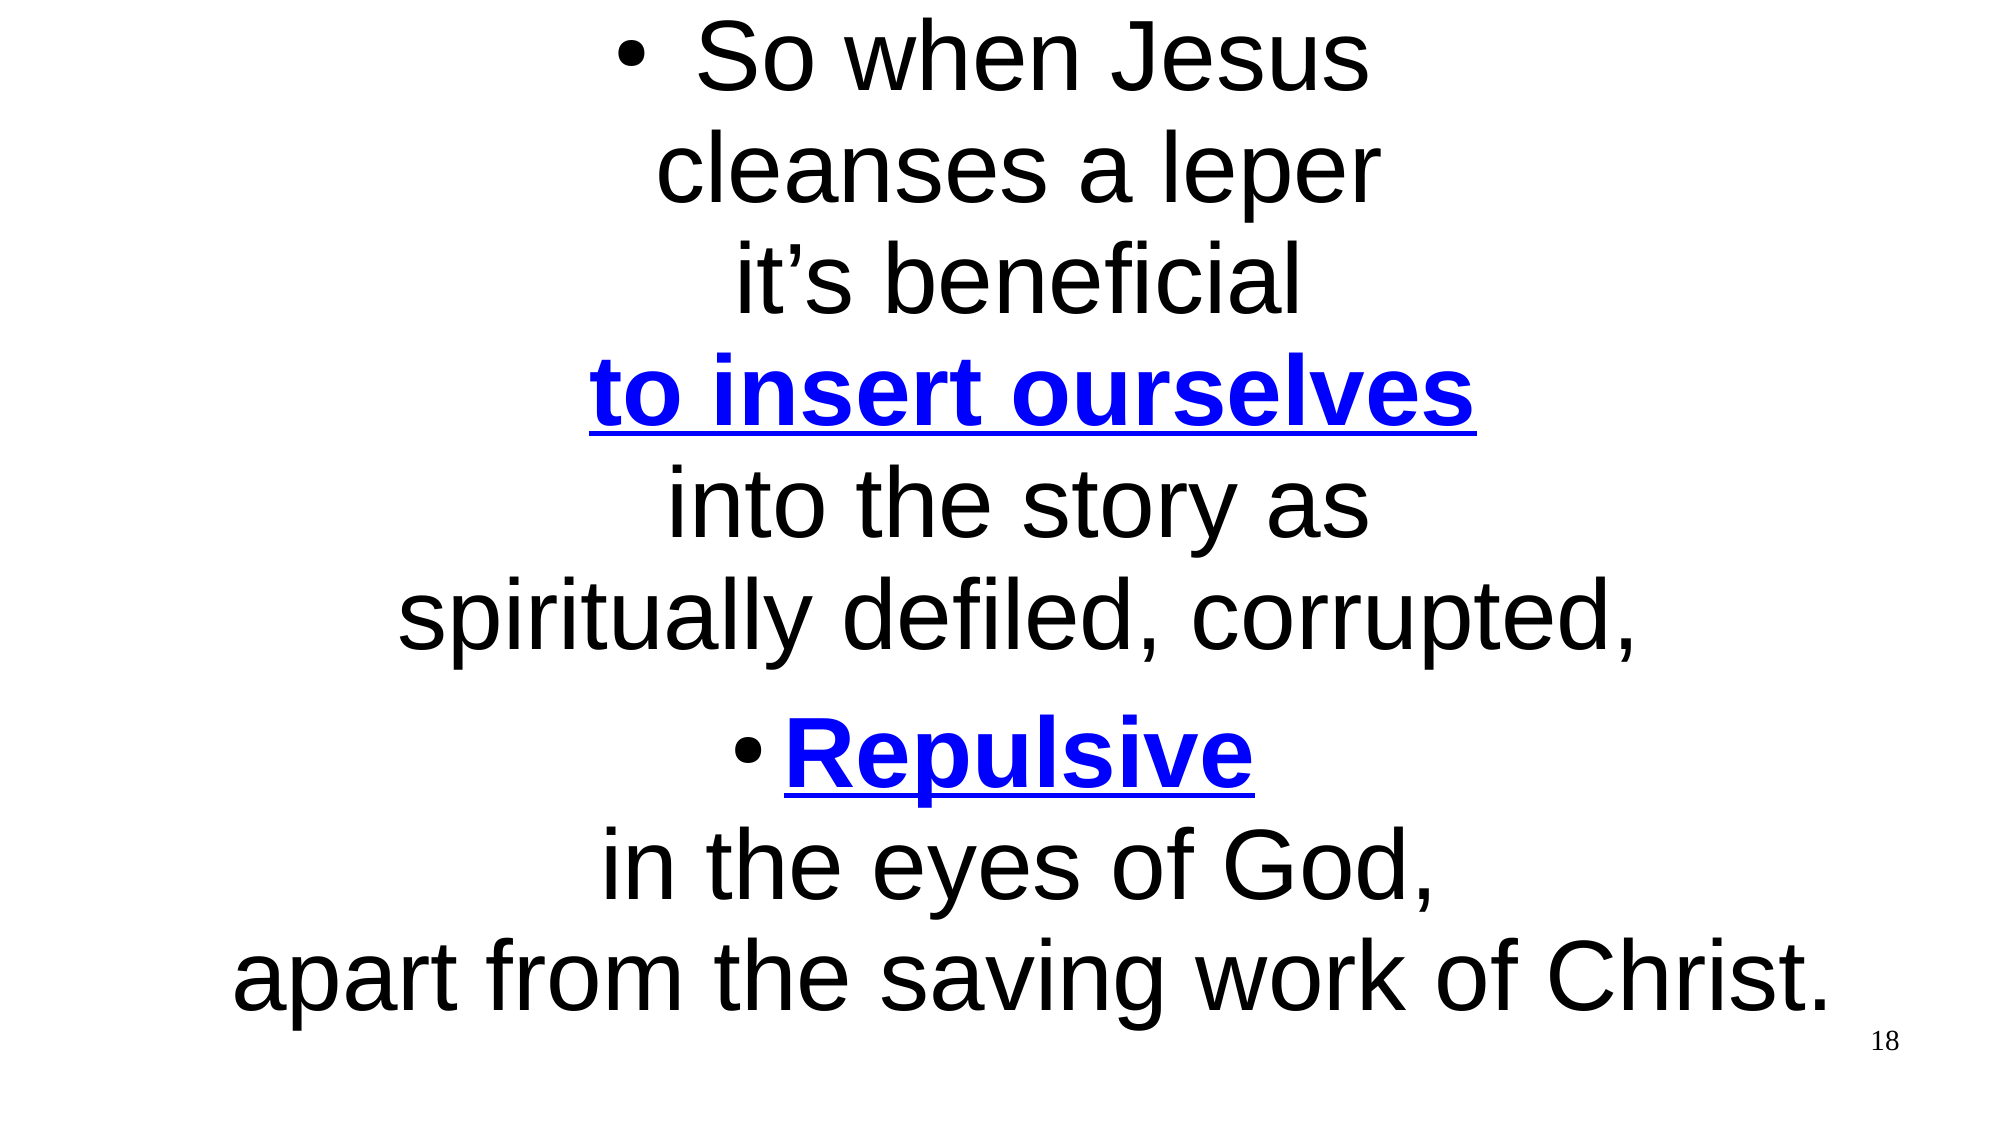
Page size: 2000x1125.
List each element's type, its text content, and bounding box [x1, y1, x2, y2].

list So when Jesus cleanses a leper it’s beneficial to insert ourselves into the story as spiritually defiled, corrupted, Repulsive in the eyes of God, apart from the saving work of Christ. [0, 0, 1996, 1123]
